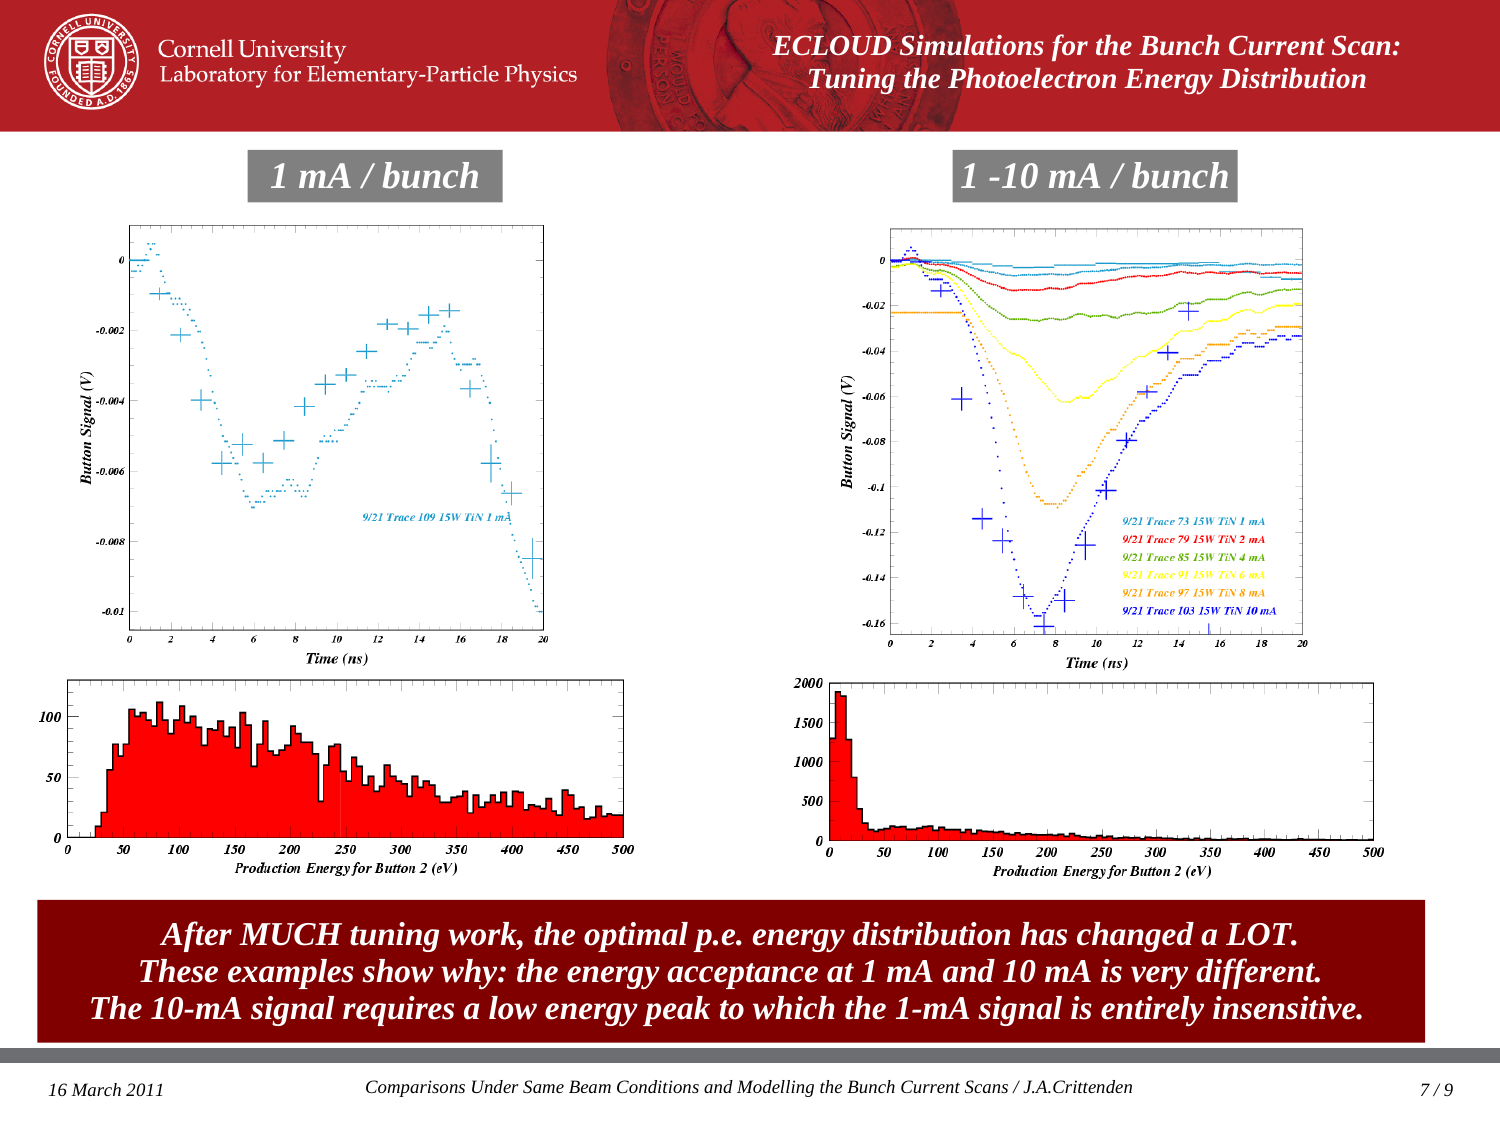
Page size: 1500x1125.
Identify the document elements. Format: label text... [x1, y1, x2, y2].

picture [37, 674, 638, 882]
picture [787, 224, 1388, 882]
text_box 1 -10 mA / bunch [952, 149, 1238, 203]
text_box ECLOUD Simulations for the Bunch Current Scan: Tuning the Photoelectron Energy Distribution [674, 29, 1500, 128]
text_box 1 mA / bunch [247, 149, 503, 203]
text_box After MUCH tuning work, the optimal p.e. energy distribution has changed a LOT. These examples show why: the energy acceptance at 1 mA and 10 mA is very different. The 10-mA signal requires a low energy peak to which the 1-mA signal is entirely insensitive. [37, 899, 1426, 1043]
picture [75, 221, 553, 672]
picture [0, 0, 1500, 132]
